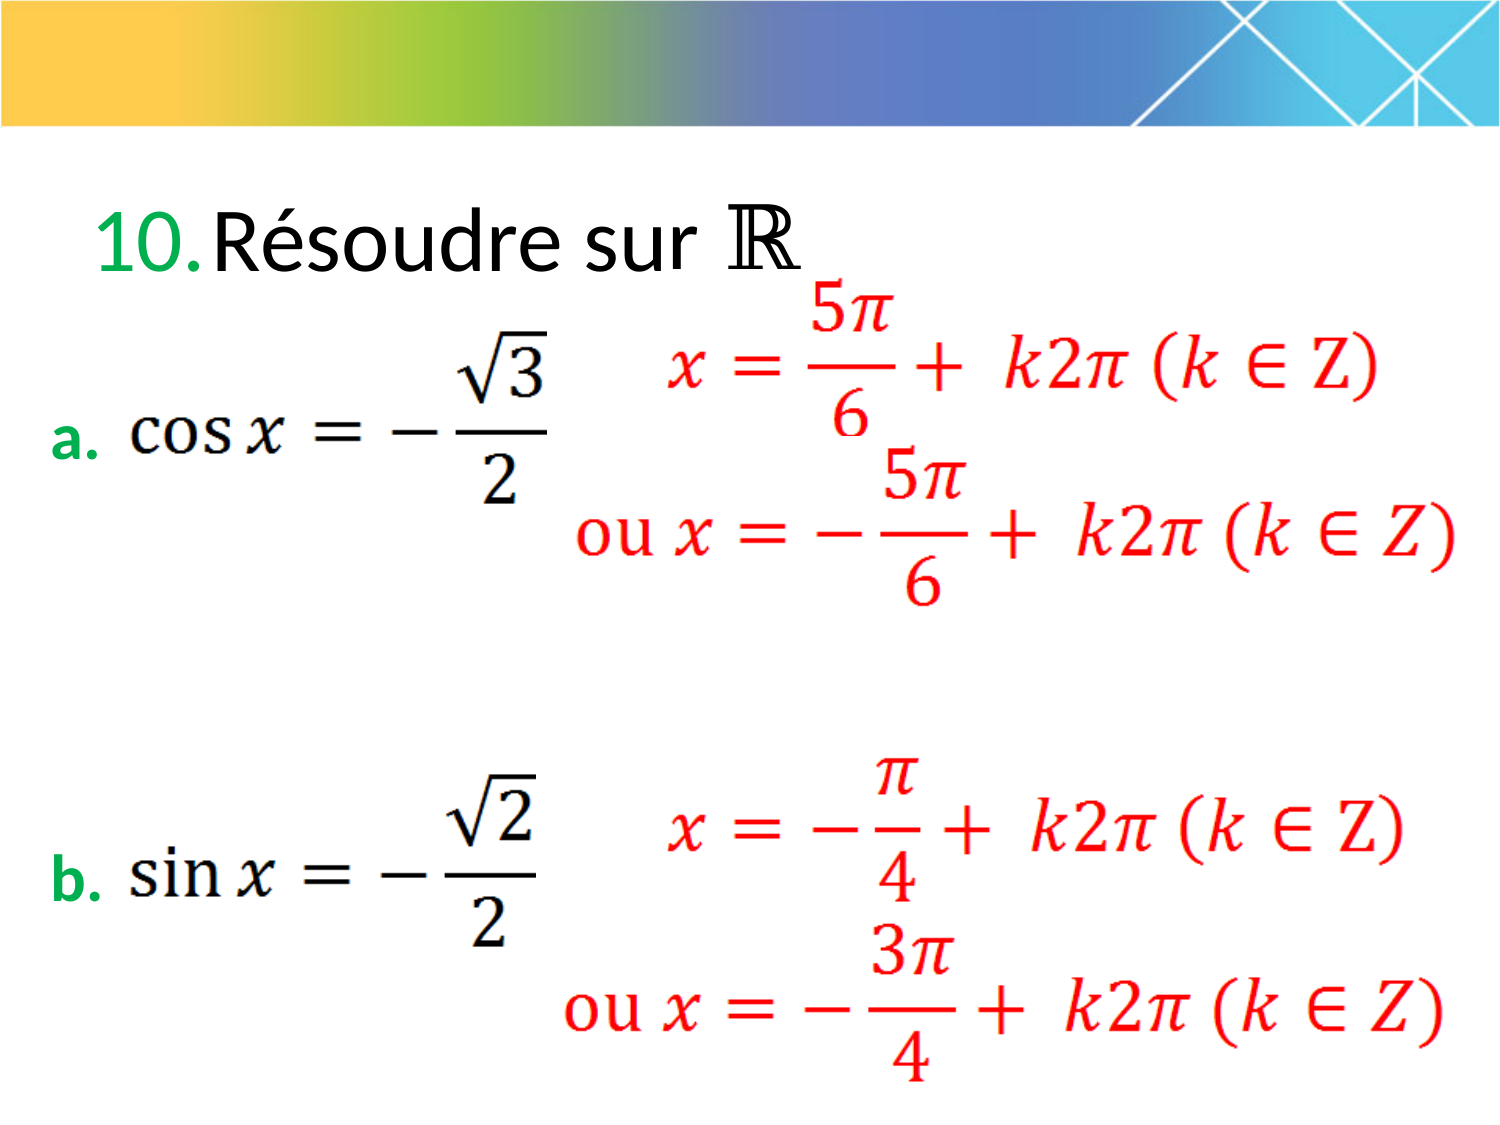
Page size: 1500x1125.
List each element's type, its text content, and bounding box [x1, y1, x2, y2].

picture [0, 0, 1500, 128]
picture [128, 759, 536, 961]
picture [562, 749, 1449, 1096]
picture [128, 316, 547, 518]
title Résoudre sur ℝ [75, 164, 1426, 305]
text_box a. b. [35, 385, 821, 1125]
picture [574, 269, 1461, 622]
